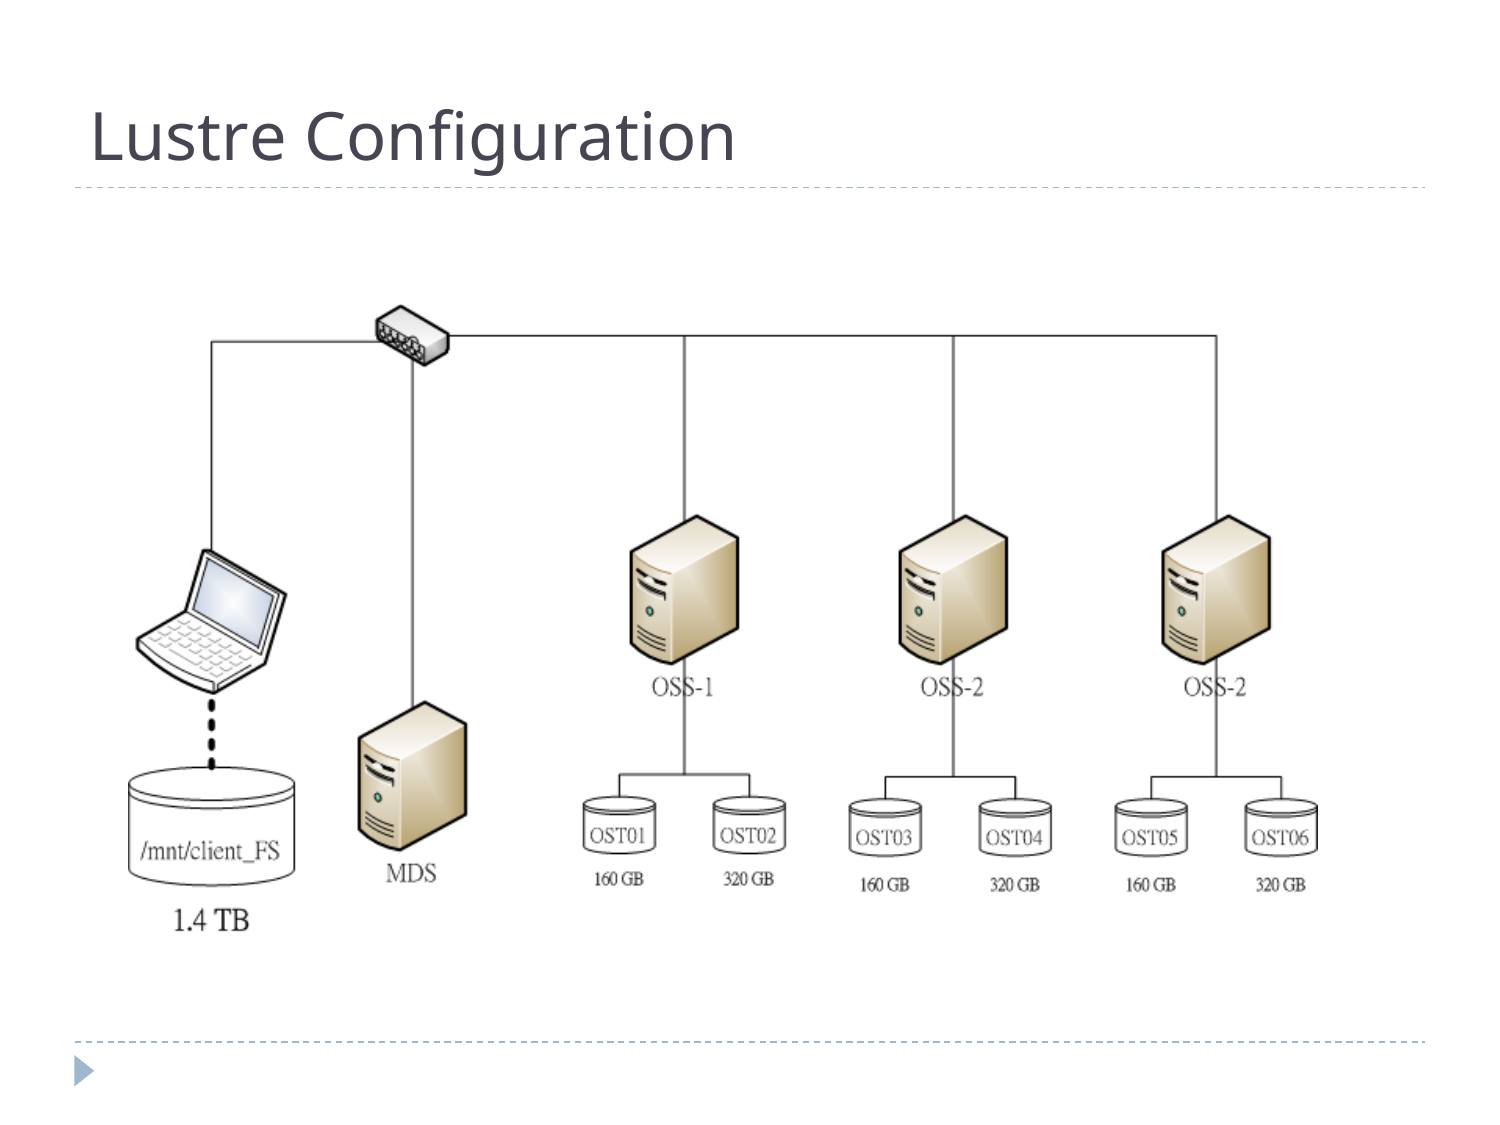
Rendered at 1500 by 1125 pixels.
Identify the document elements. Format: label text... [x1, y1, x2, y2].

title Lustre Configuration [75, 24, 1426, 188]
picture [128, 304, 1318, 940]
